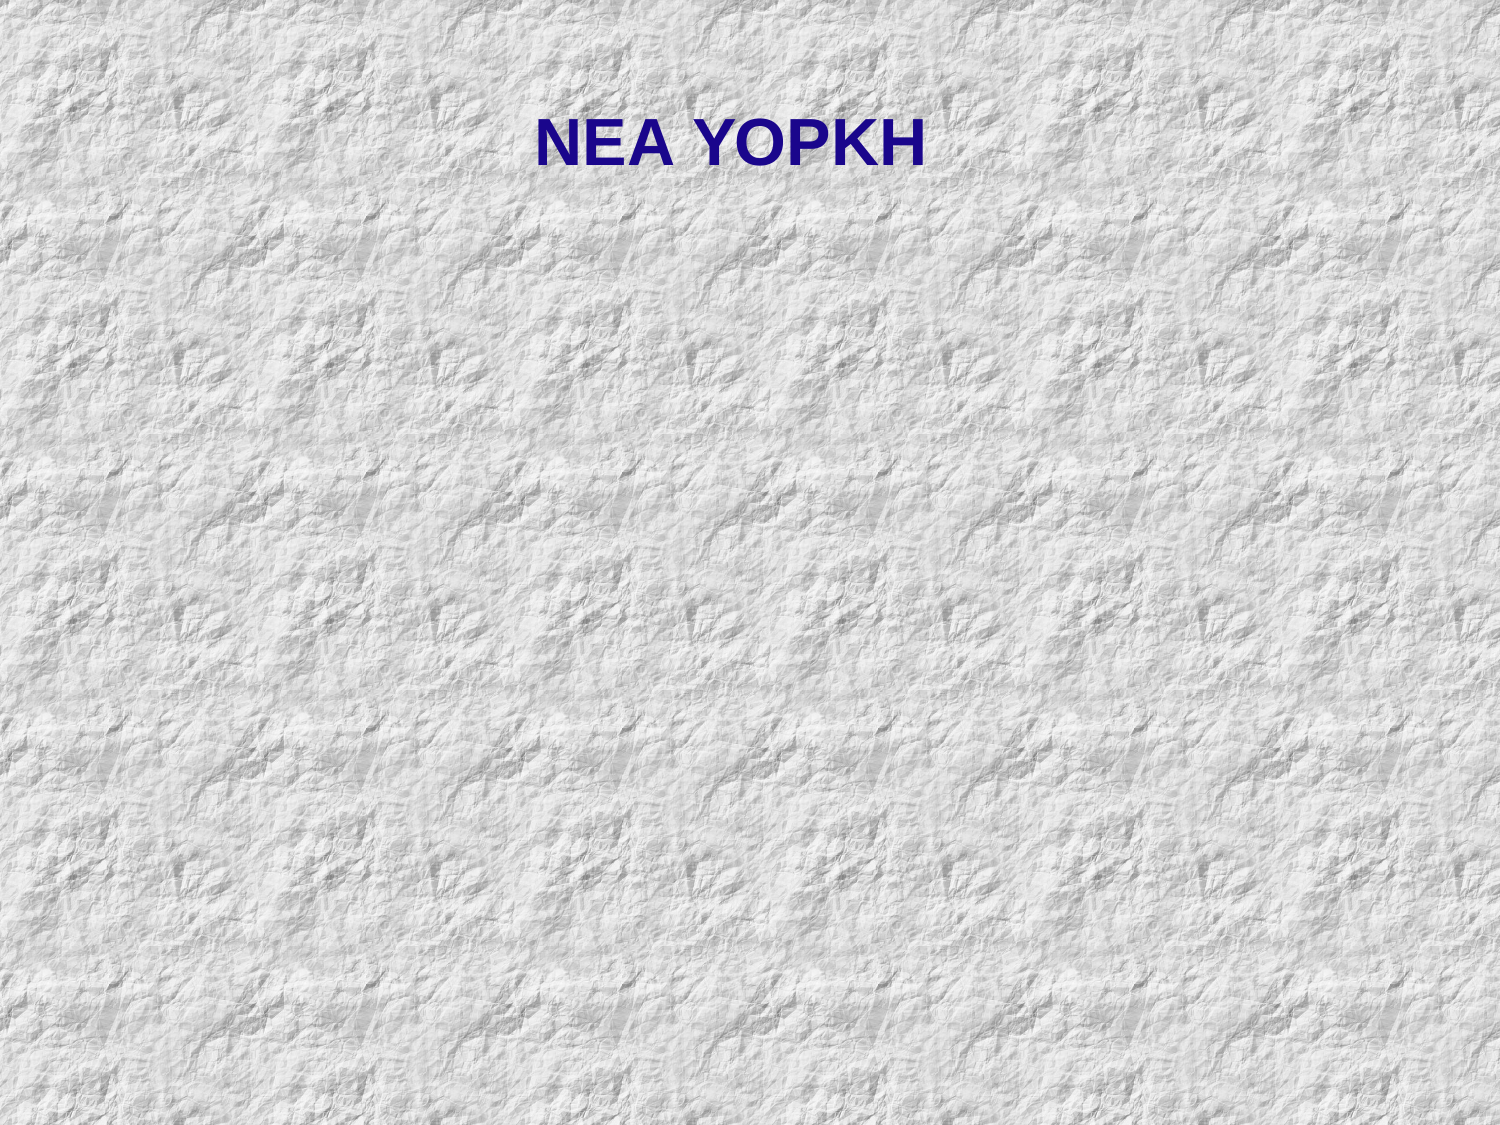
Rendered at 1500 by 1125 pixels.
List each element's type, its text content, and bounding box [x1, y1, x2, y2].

title ΝΕΑ ΥΟΡΚΗ [75, 45, 1425, 233]
picture [0, 0, 1500, 1125]
